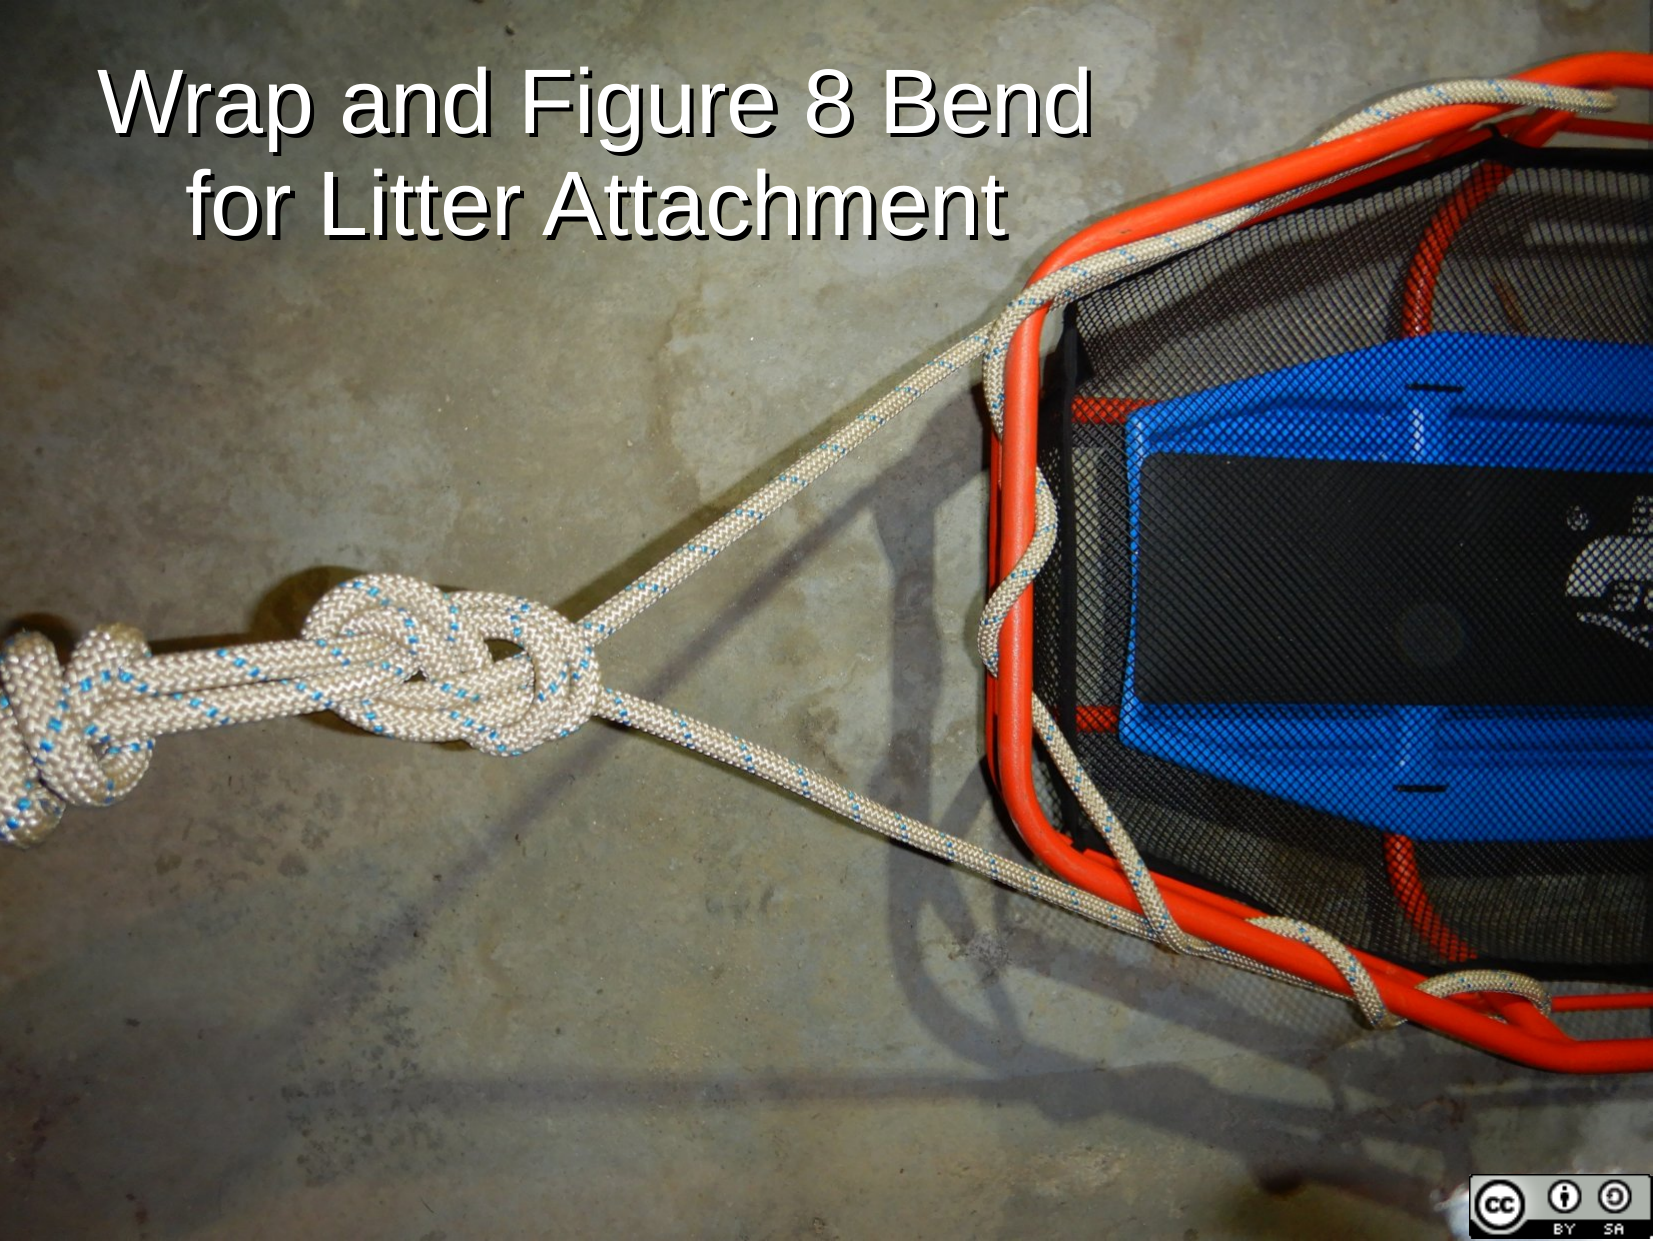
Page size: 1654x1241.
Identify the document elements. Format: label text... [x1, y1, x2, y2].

title Wrap and Figure 8 Bend for Litter Attachment [82, 49, 1110, 257]
picture [0, 0, 1653, 1241]
